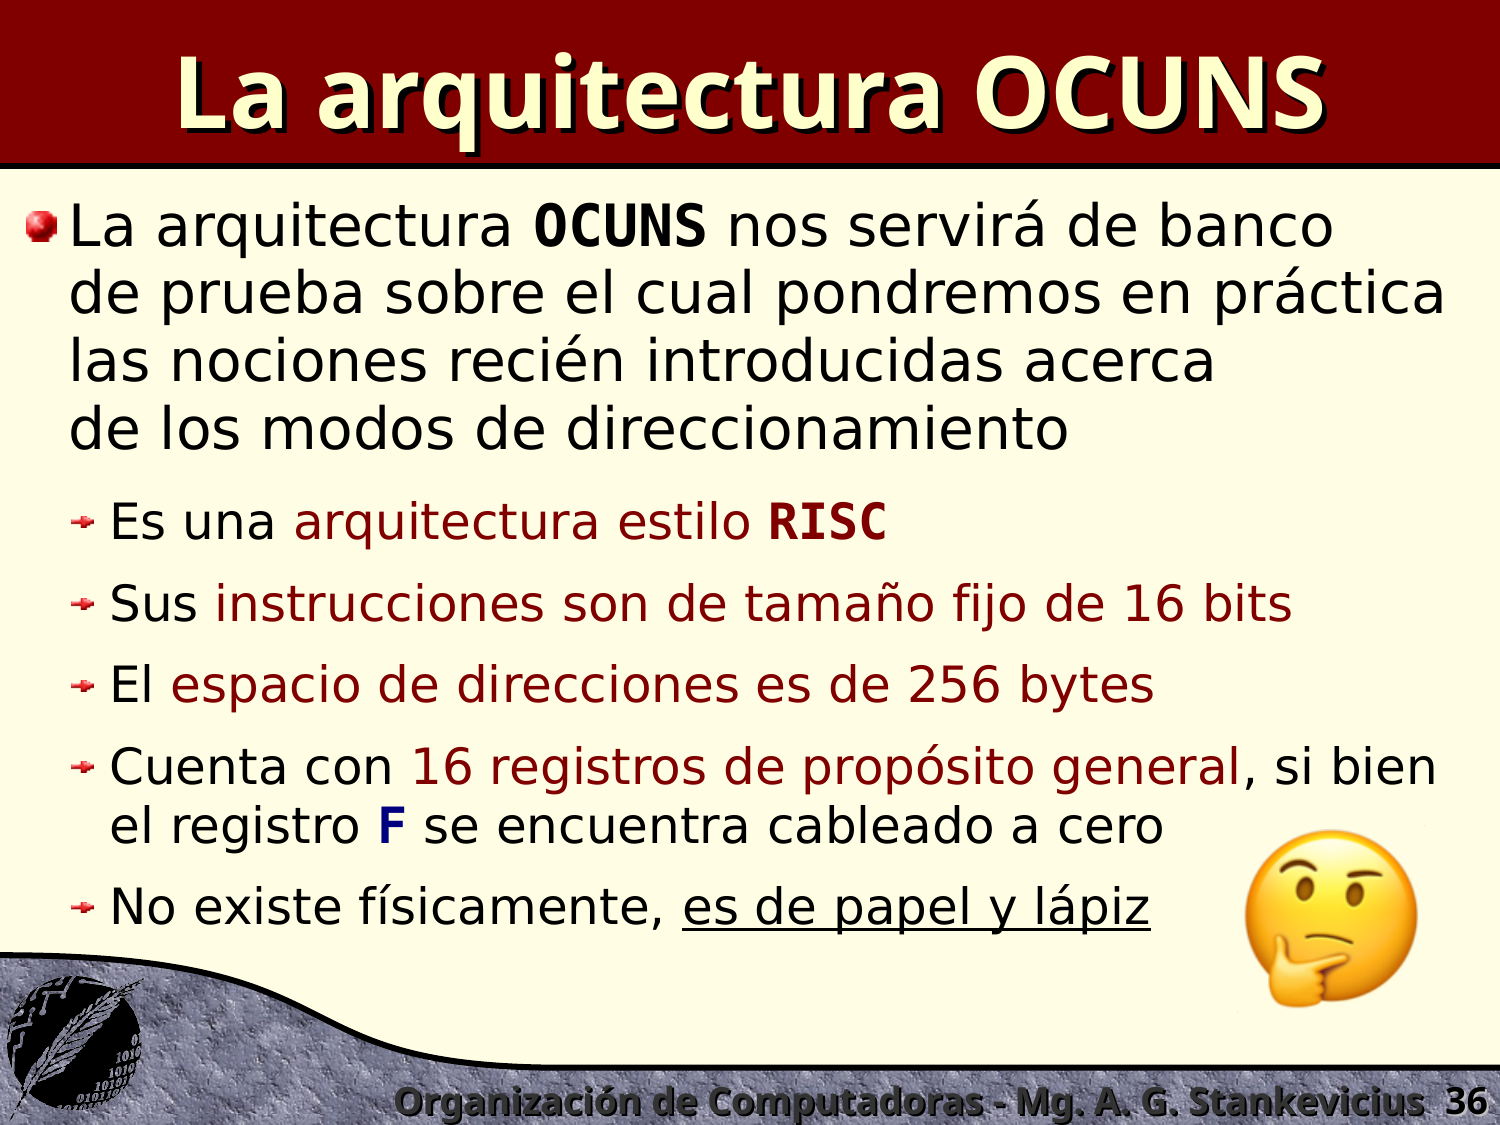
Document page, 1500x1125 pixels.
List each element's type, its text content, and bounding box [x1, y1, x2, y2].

picture [802, 1100, 806, 1110]
picture [448, 1100, 455, 1110]
title La arquitectura OCUNS [15, 5, 1485, 160]
picture [1237, 825, 1426, 1013]
list La arquitectura OCUNS nos servirá de banco de prueba sobre el cual pondremos en práctica las nociones recién introducidas acerca de los modos de direccionamiento Es una arquitectura estilo RISC Sus instrucciones son de tamaño fijo de 16 bits El espacio de direcciones es de 256 bytes Cuenta con 16 registros de propósito general, si bien el registro F se encuentra cableado a cero No existe físicamente, es de papel y lápiz [11, 192, 1486, 940]
picture [0, 959, 1500, 1125]
picture [1058, 1100, 1065, 1110]
